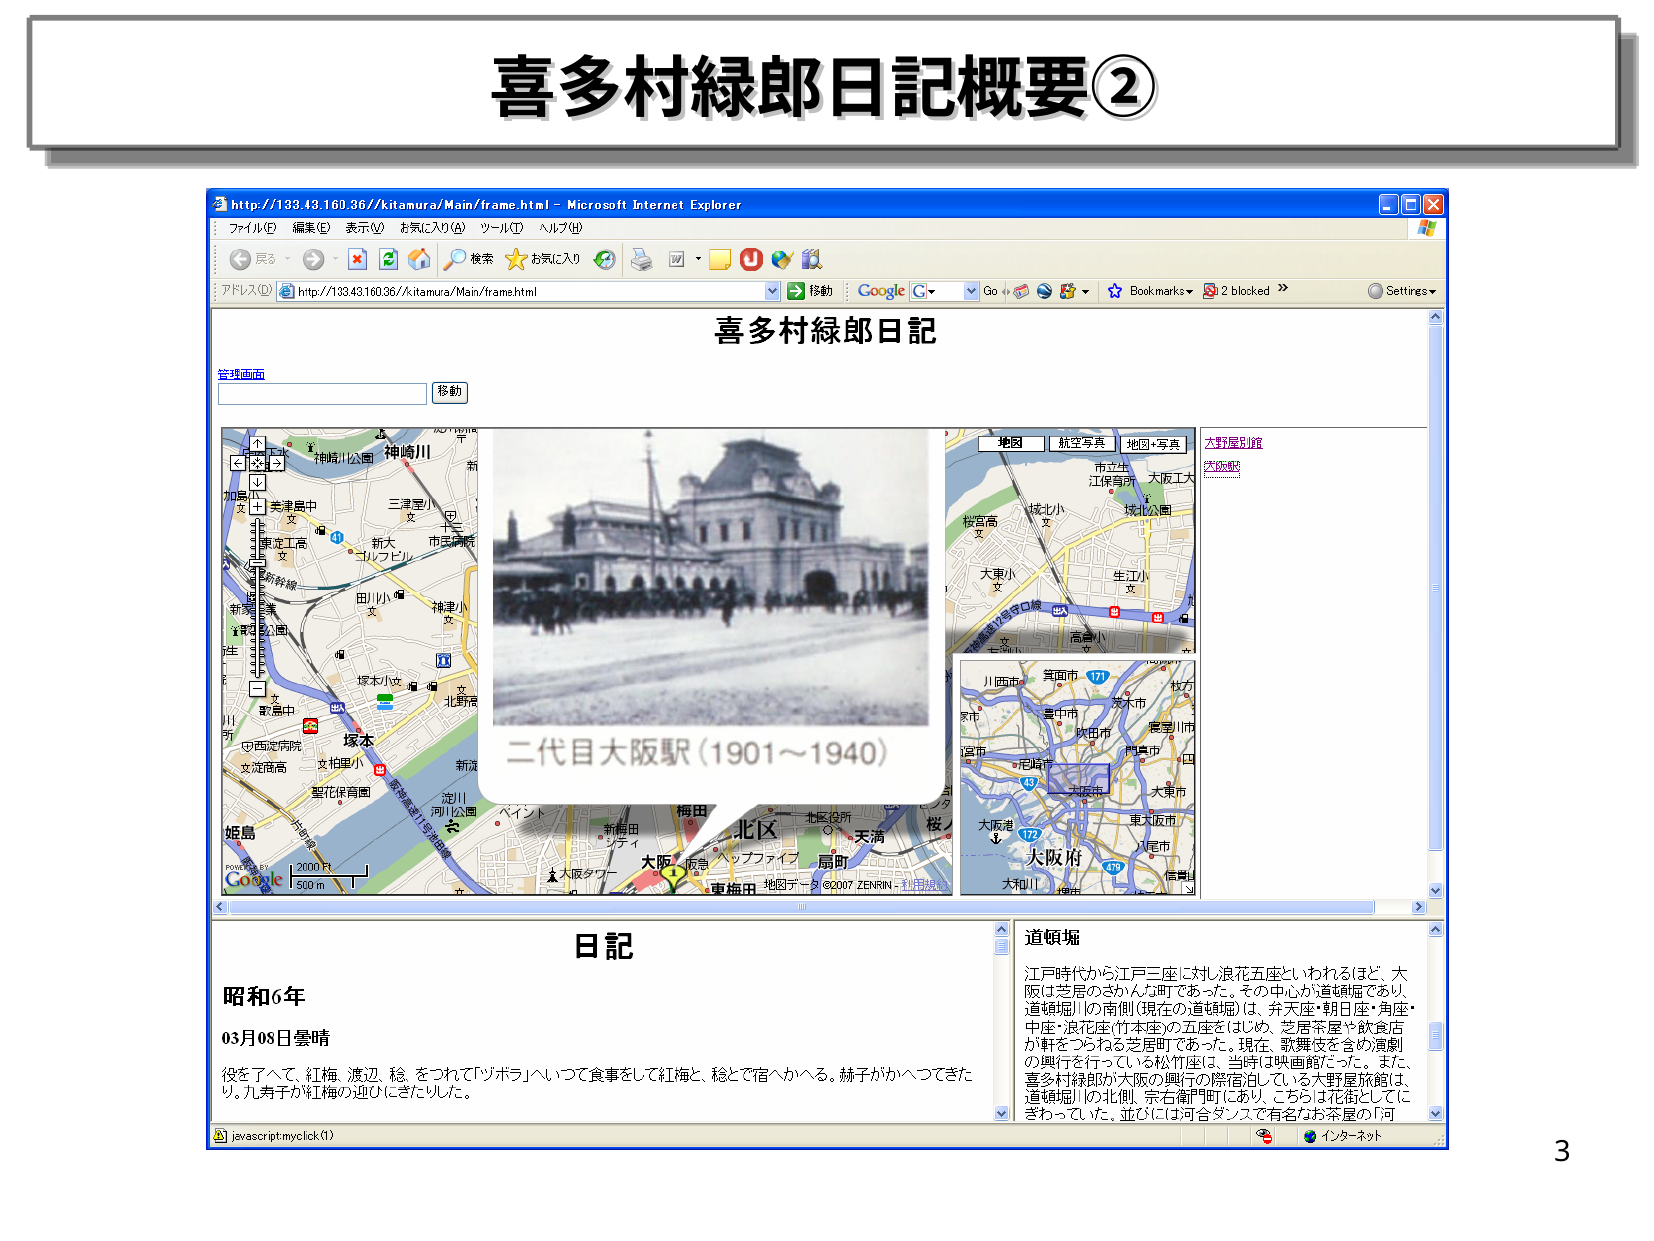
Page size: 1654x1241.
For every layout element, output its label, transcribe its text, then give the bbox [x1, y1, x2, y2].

text_box 喜多村緑郎日記概要② [29, 17, 1619, 148]
picture [206, 188, 1449, 1150]
